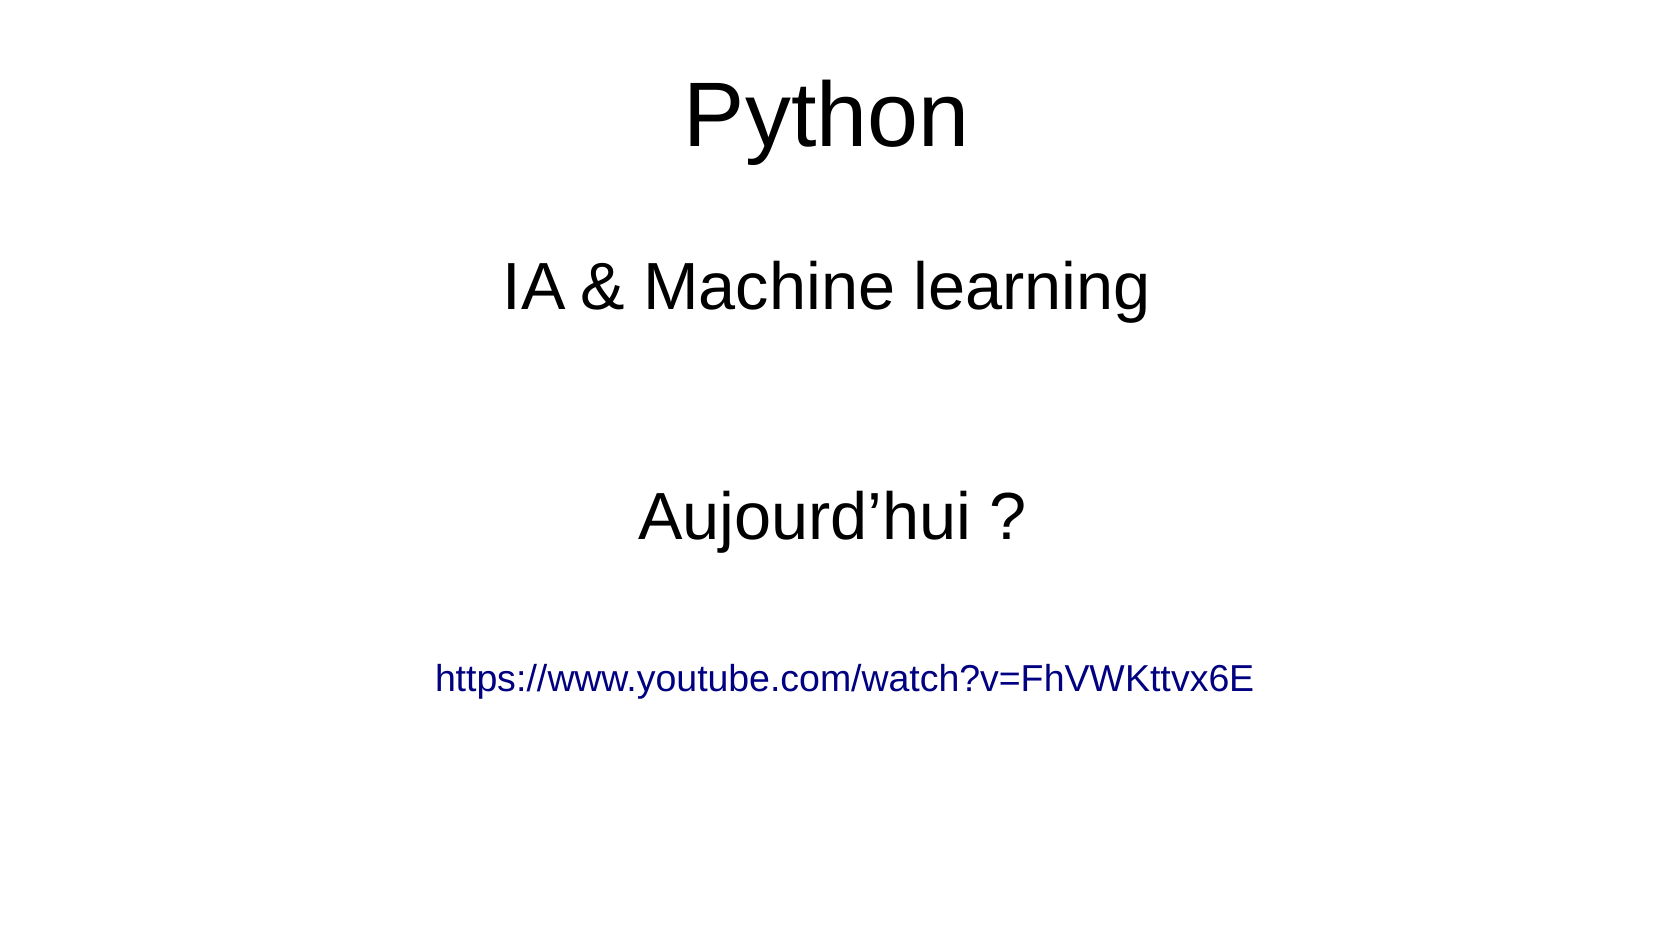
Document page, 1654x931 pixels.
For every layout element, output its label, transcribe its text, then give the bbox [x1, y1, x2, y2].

text_box Aujourd’hui ? [623, 471, 1042, 562]
title Python [82, 37, 1571, 193]
text_box https://www.youtube.com/watch?v=FhVWKttvx6E [420, 649, 1270, 707]
subtitle IA & Machine learning [82, 217, 1571, 355]
